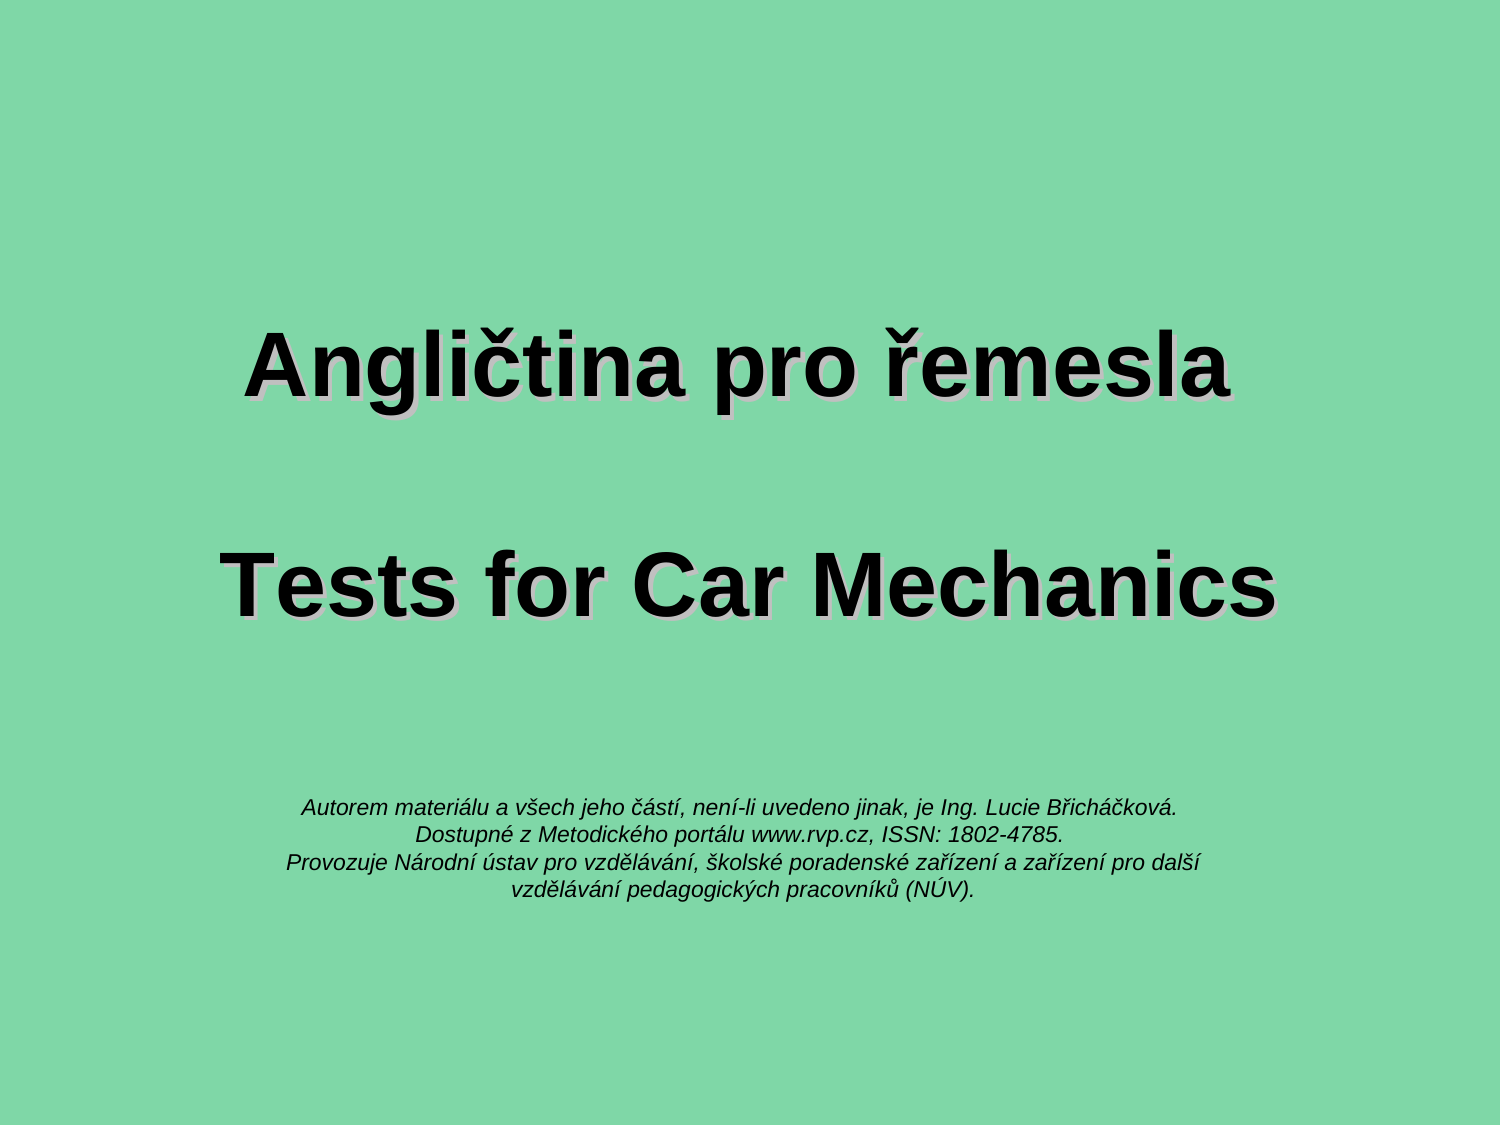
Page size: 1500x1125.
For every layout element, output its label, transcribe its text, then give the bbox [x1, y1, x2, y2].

title Angličtina pro řemesla Tests for Car Mechanics [112, 297, 1388, 643]
text_box Autorem materiálu a všech jeho částí, není-li uvedeno jinak, je Ing. Lucie Břicháčková. Dostupné z Metodického portálu www.rvp.cz, ISSN: 1802-4785. Provozuje Národní ústav pro vzdělávání, školské poradenské zařízení a zařízení pro další vzdělávání pedagogických pracovníků (NÚV). [218, 751, 1269, 1040]
